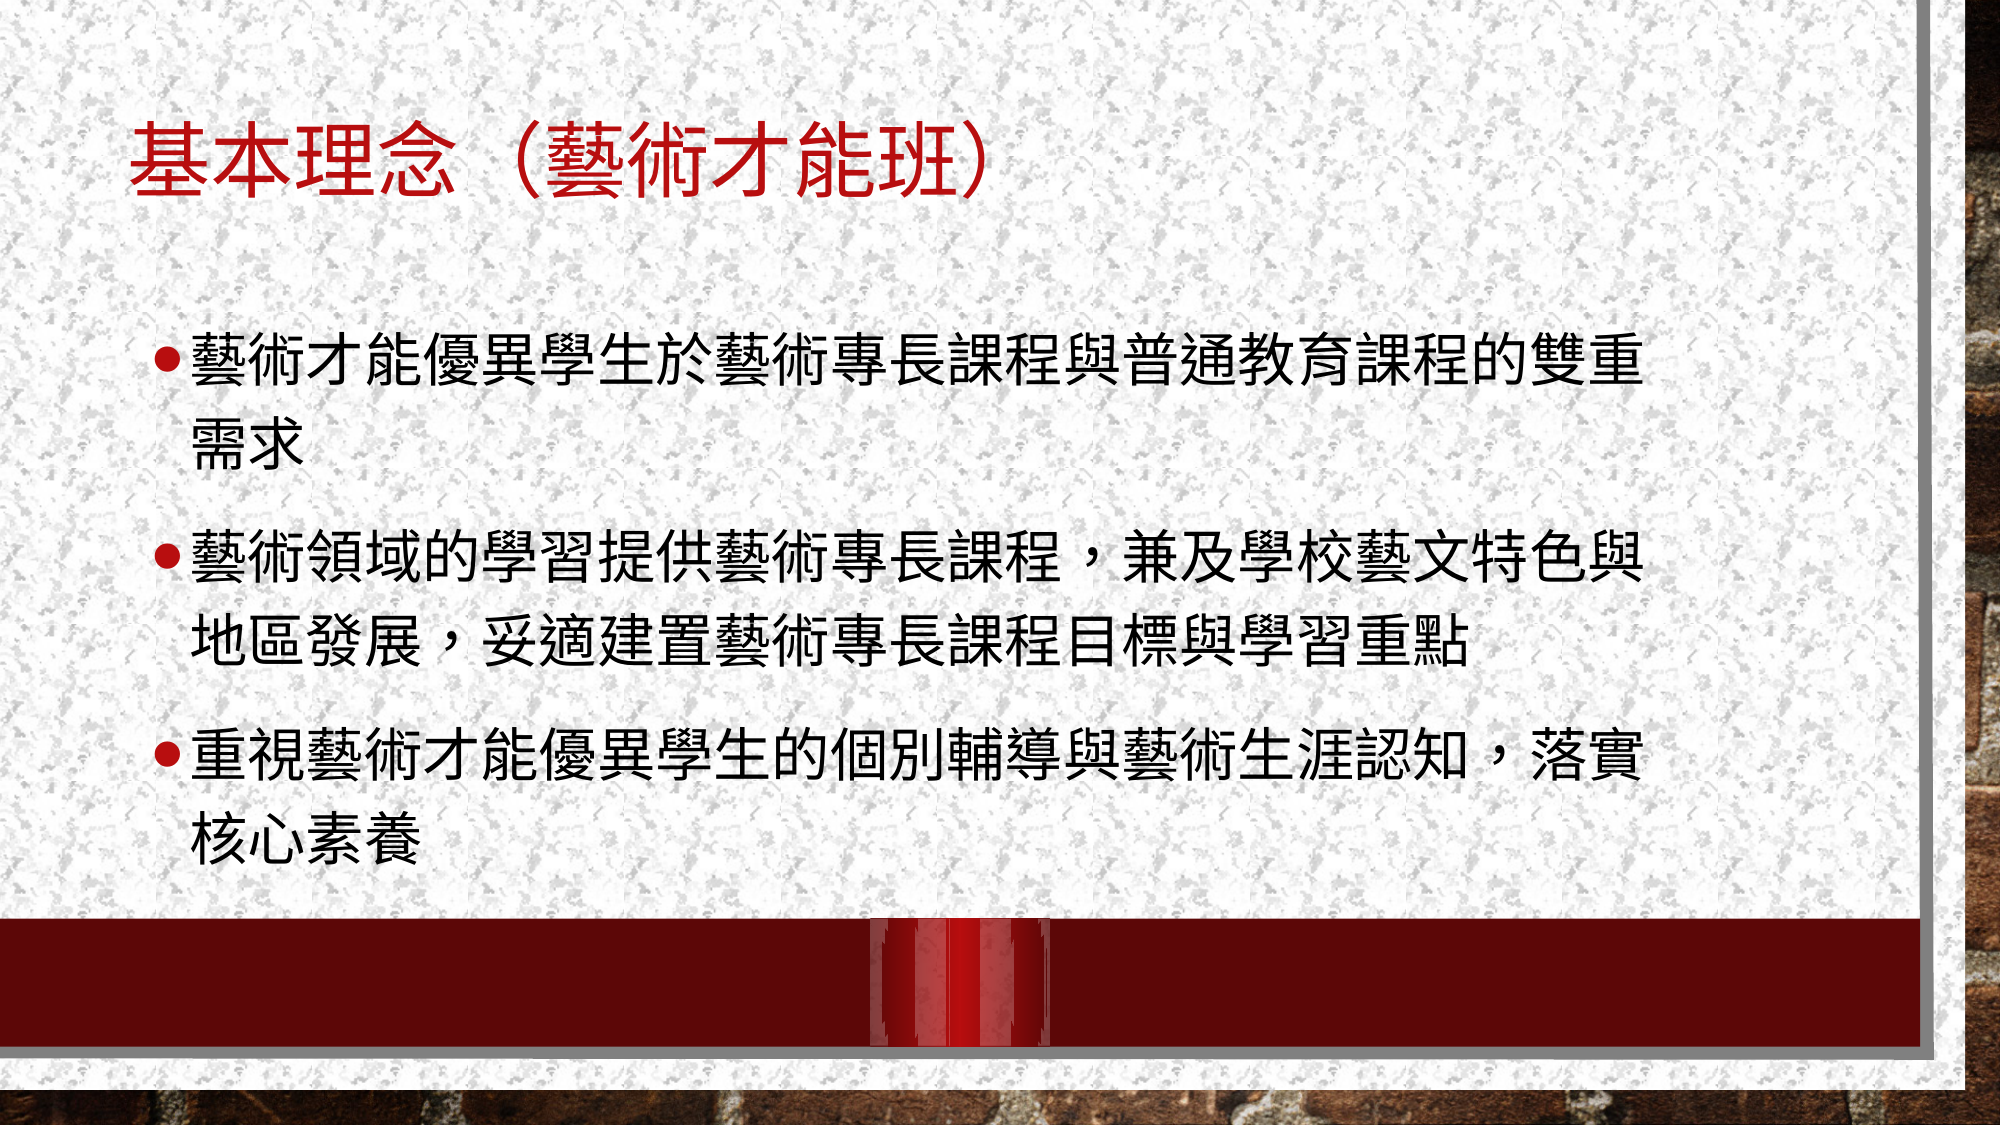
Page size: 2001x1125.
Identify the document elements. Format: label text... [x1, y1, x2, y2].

list 藝術才能優異學生於藝術專長課程與普通教育課程的雙重需求 藝術領域的學習提供藝術專長課程，兼及學校藝文特色與地區發展，妥適建置藝術專長課程目標與學習重點 重視藝術才能優異學生的個別輔導與藝術生涯認知，落實核心素養 [137, 302, 1715, 845]
picture [0, 0, 2000, 1125]
picture [0, 0, 1919, 918]
title 基本理念（藝術才能班） [112, 112, 1818, 302]
